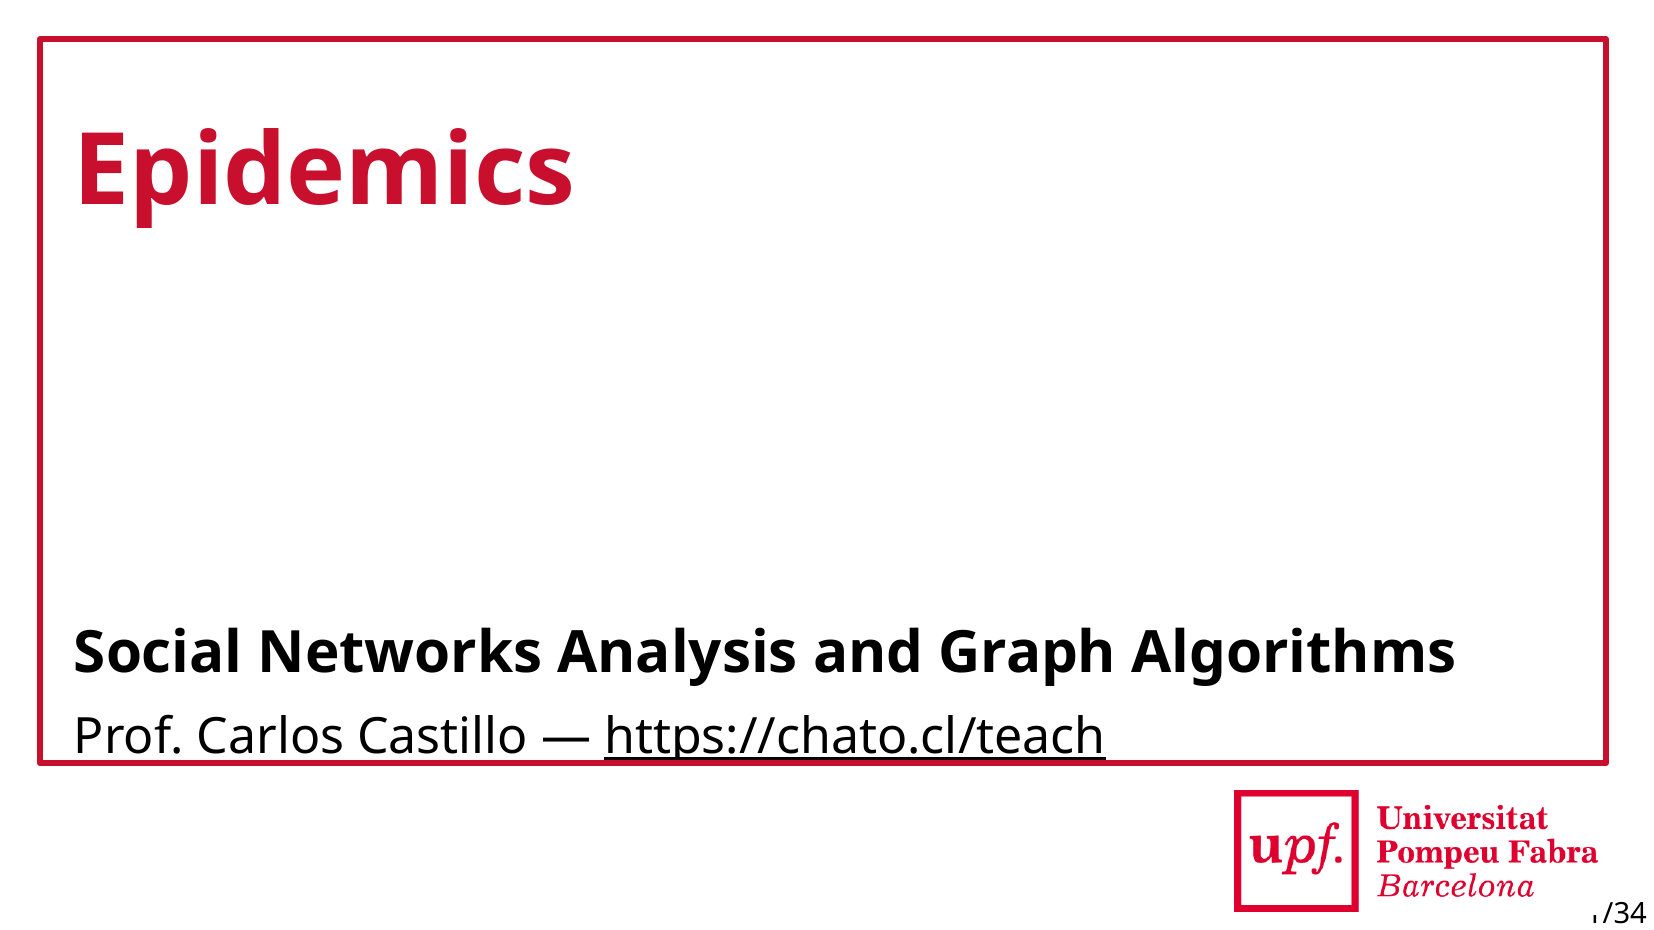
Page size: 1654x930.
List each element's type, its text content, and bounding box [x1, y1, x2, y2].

chart [770, 589, 889, 649]
picture [1229, 784, 1603, 915]
text_box Epidemics Social Networks Analysis and Graph Algorithms Prof. Carlos Castillo — https://chato.cl/teach [73, 77, 1562, 730]
